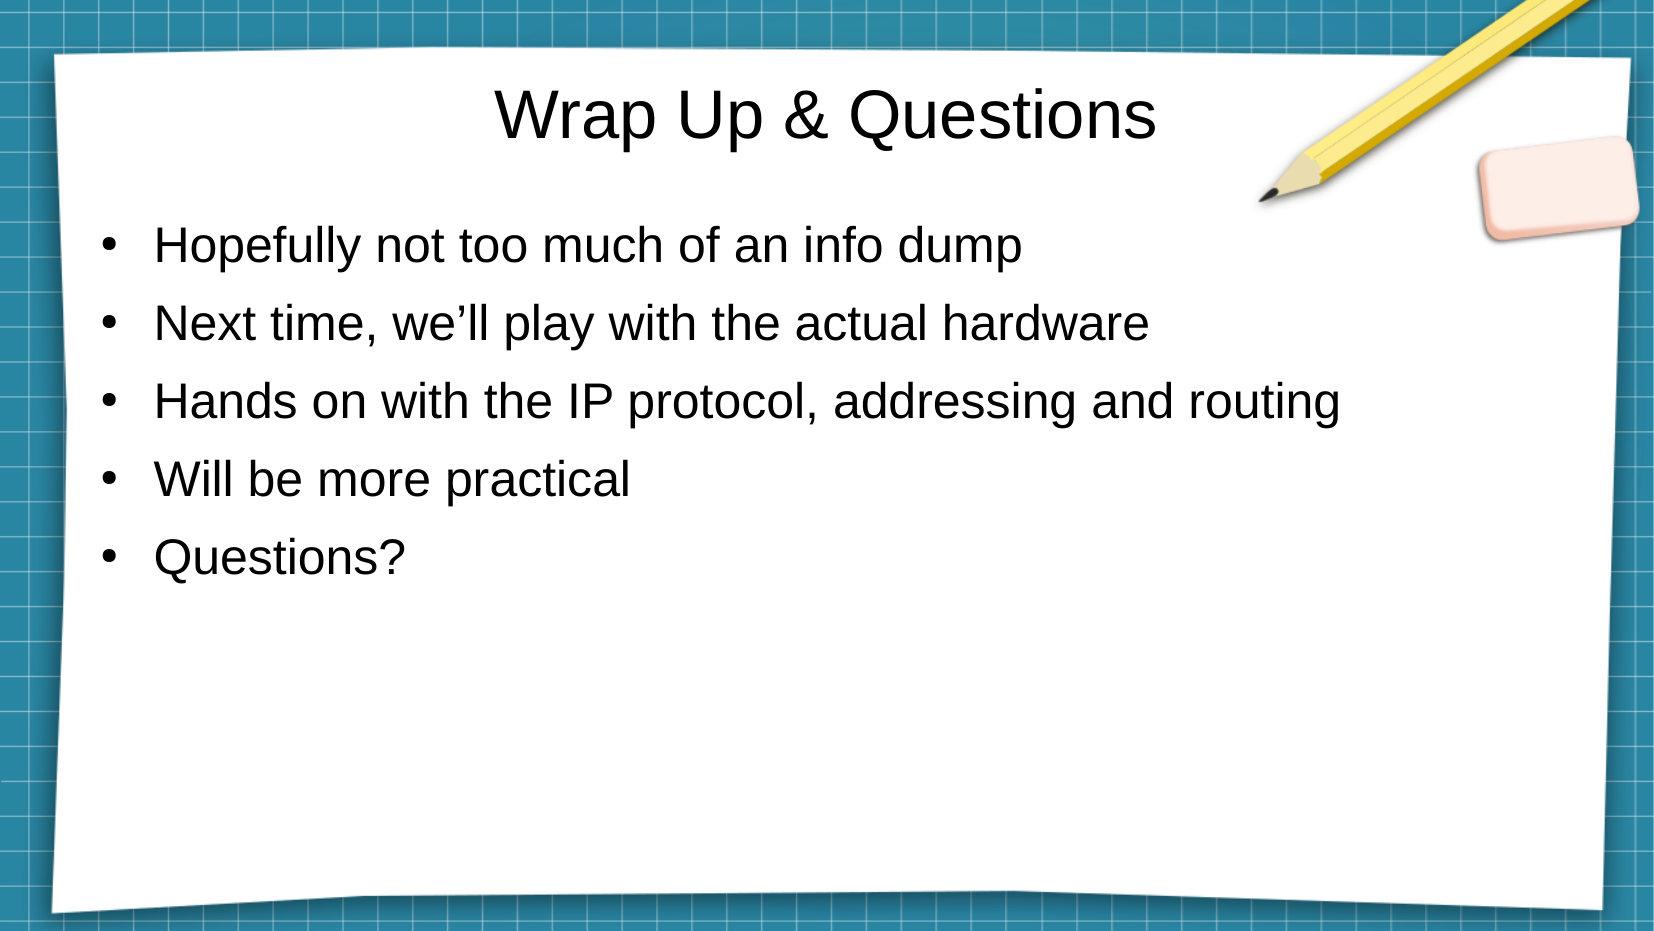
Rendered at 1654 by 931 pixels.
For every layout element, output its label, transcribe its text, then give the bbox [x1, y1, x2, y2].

title Wrap Up & Questions [82, 37, 1571, 193]
list Hopefully not too much of an info dump Next time, we’ll play with the actual hardware Hands on with the IP protocol, addressing and routing Will be more practical Questions? [82, 217, 1571, 758]
picture [0, 0, 1654, 931]
